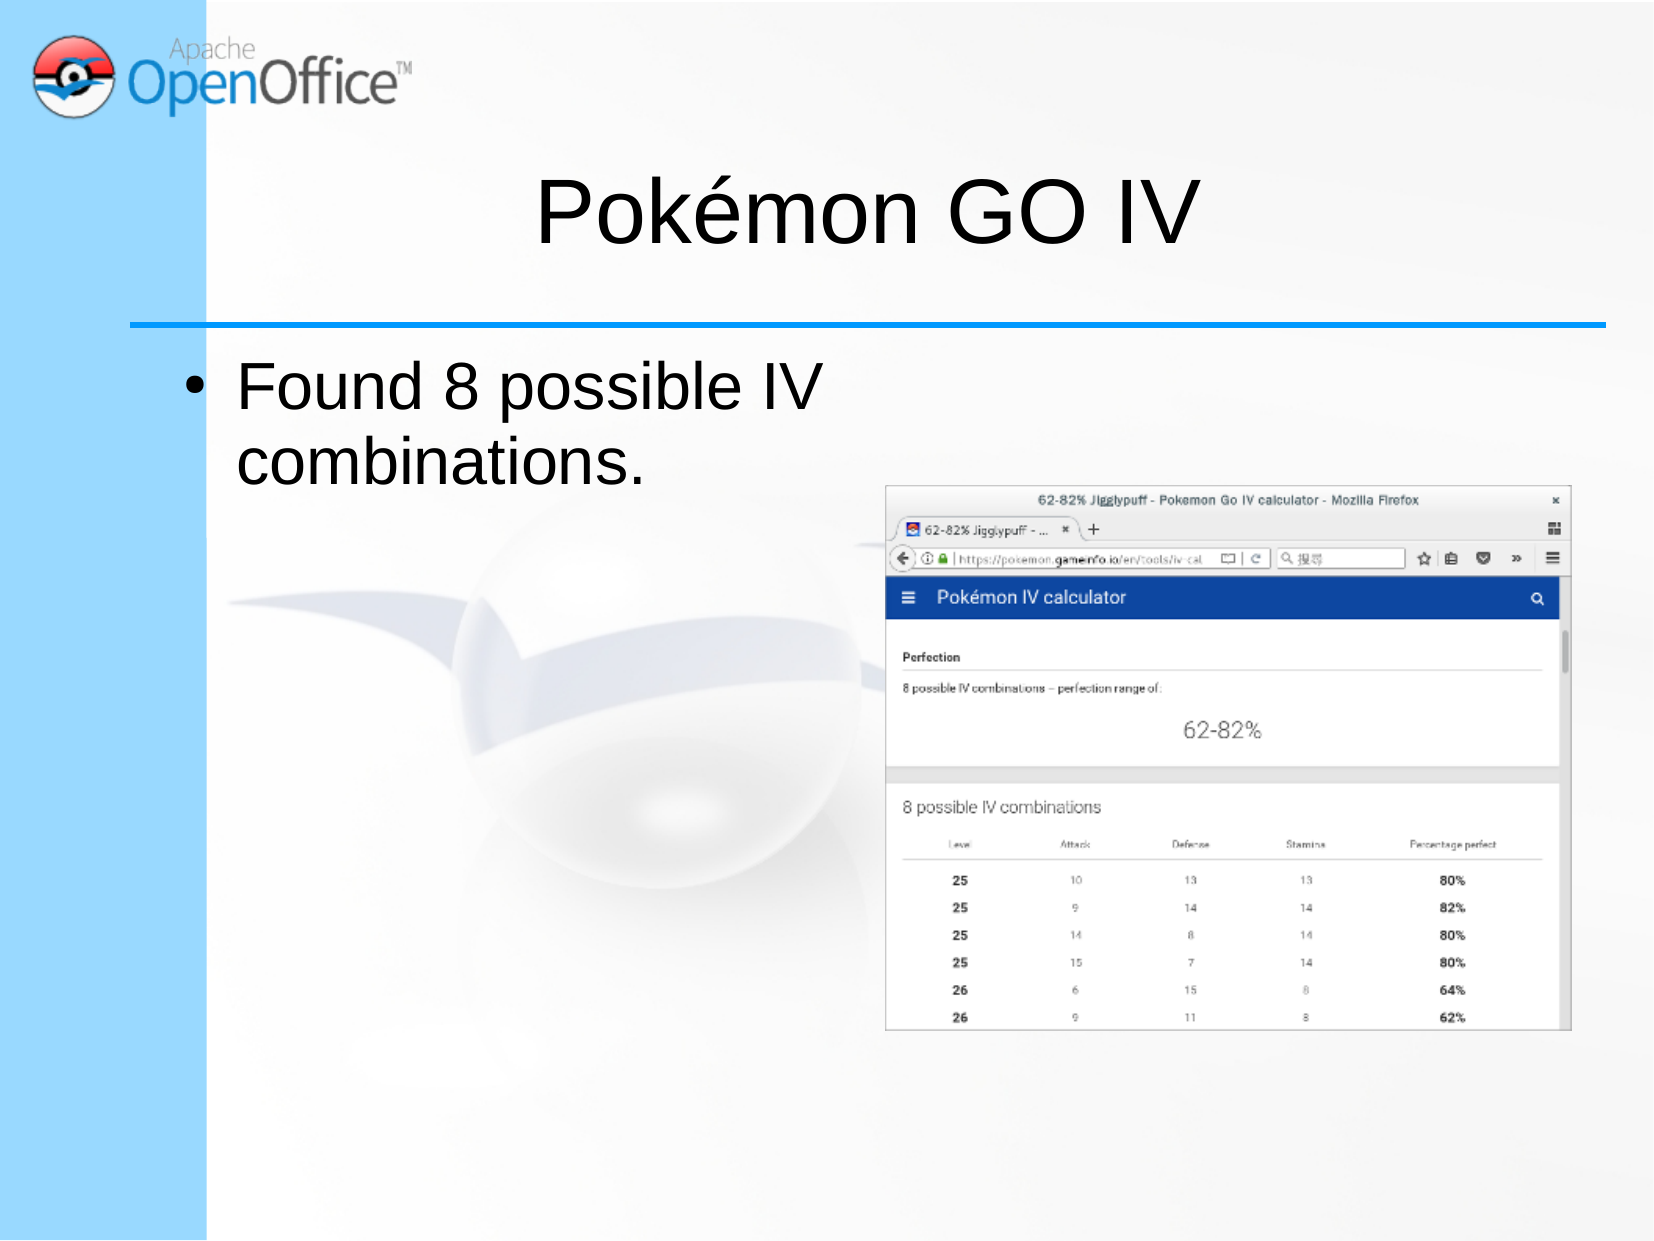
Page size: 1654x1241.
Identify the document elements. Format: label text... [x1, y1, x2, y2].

picture [31, 2, 1654, 1241]
list Found 8 possible IV combinations. [165, 349, 852, 1168]
title Pokémon GO IV [165, 108, 1571, 316]
